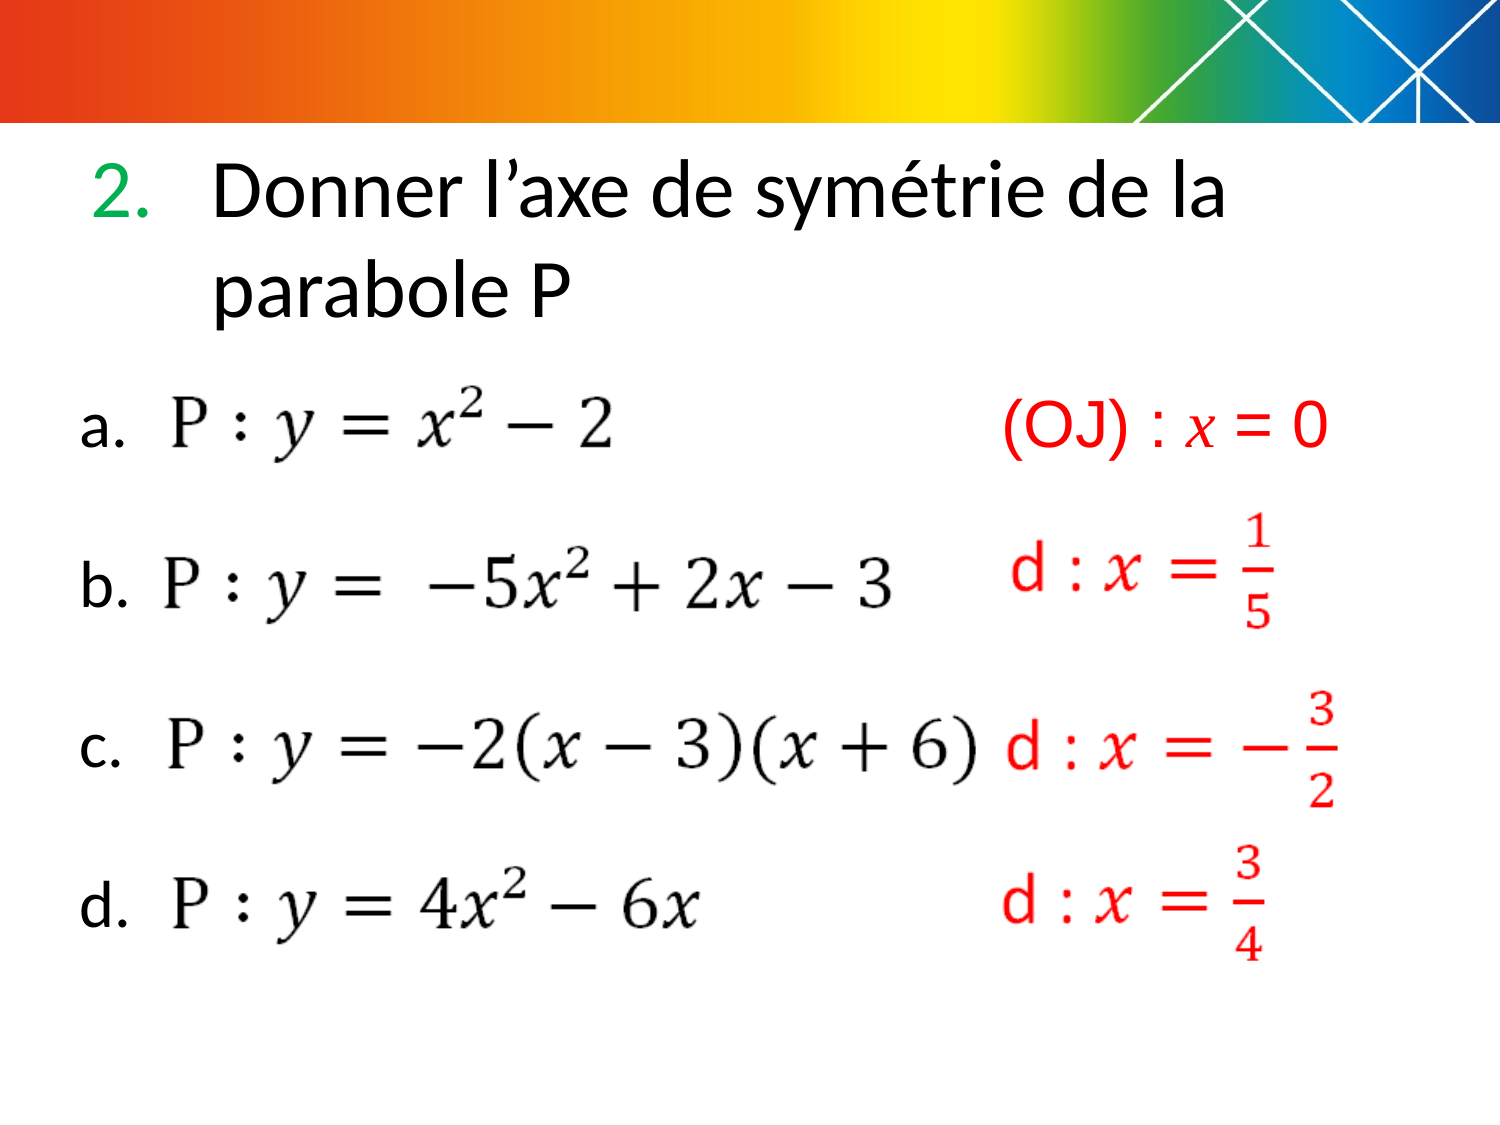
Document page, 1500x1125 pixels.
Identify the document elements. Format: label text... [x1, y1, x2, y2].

picture [159, 698, 990, 800]
picture [159, 857, 721, 954]
picture [998, 503, 1296, 637]
picture [147, 367, 648, 471]
picture [1340, 0, 1500, 123]
picture [998, 680, 1363, 817]
text_box a. b. c. d. [64, 373, 621, 1029]
picture [986, 834, 1285, 972]
picture [0, 0, 1359, 123]
title Donner l’axe de symétrie de la parabole P [75, 126, 1426, 342]
text_box (OJ) : x = 0 [986, 373, 1400, 469]
picture [147, 532, 917, 637]
